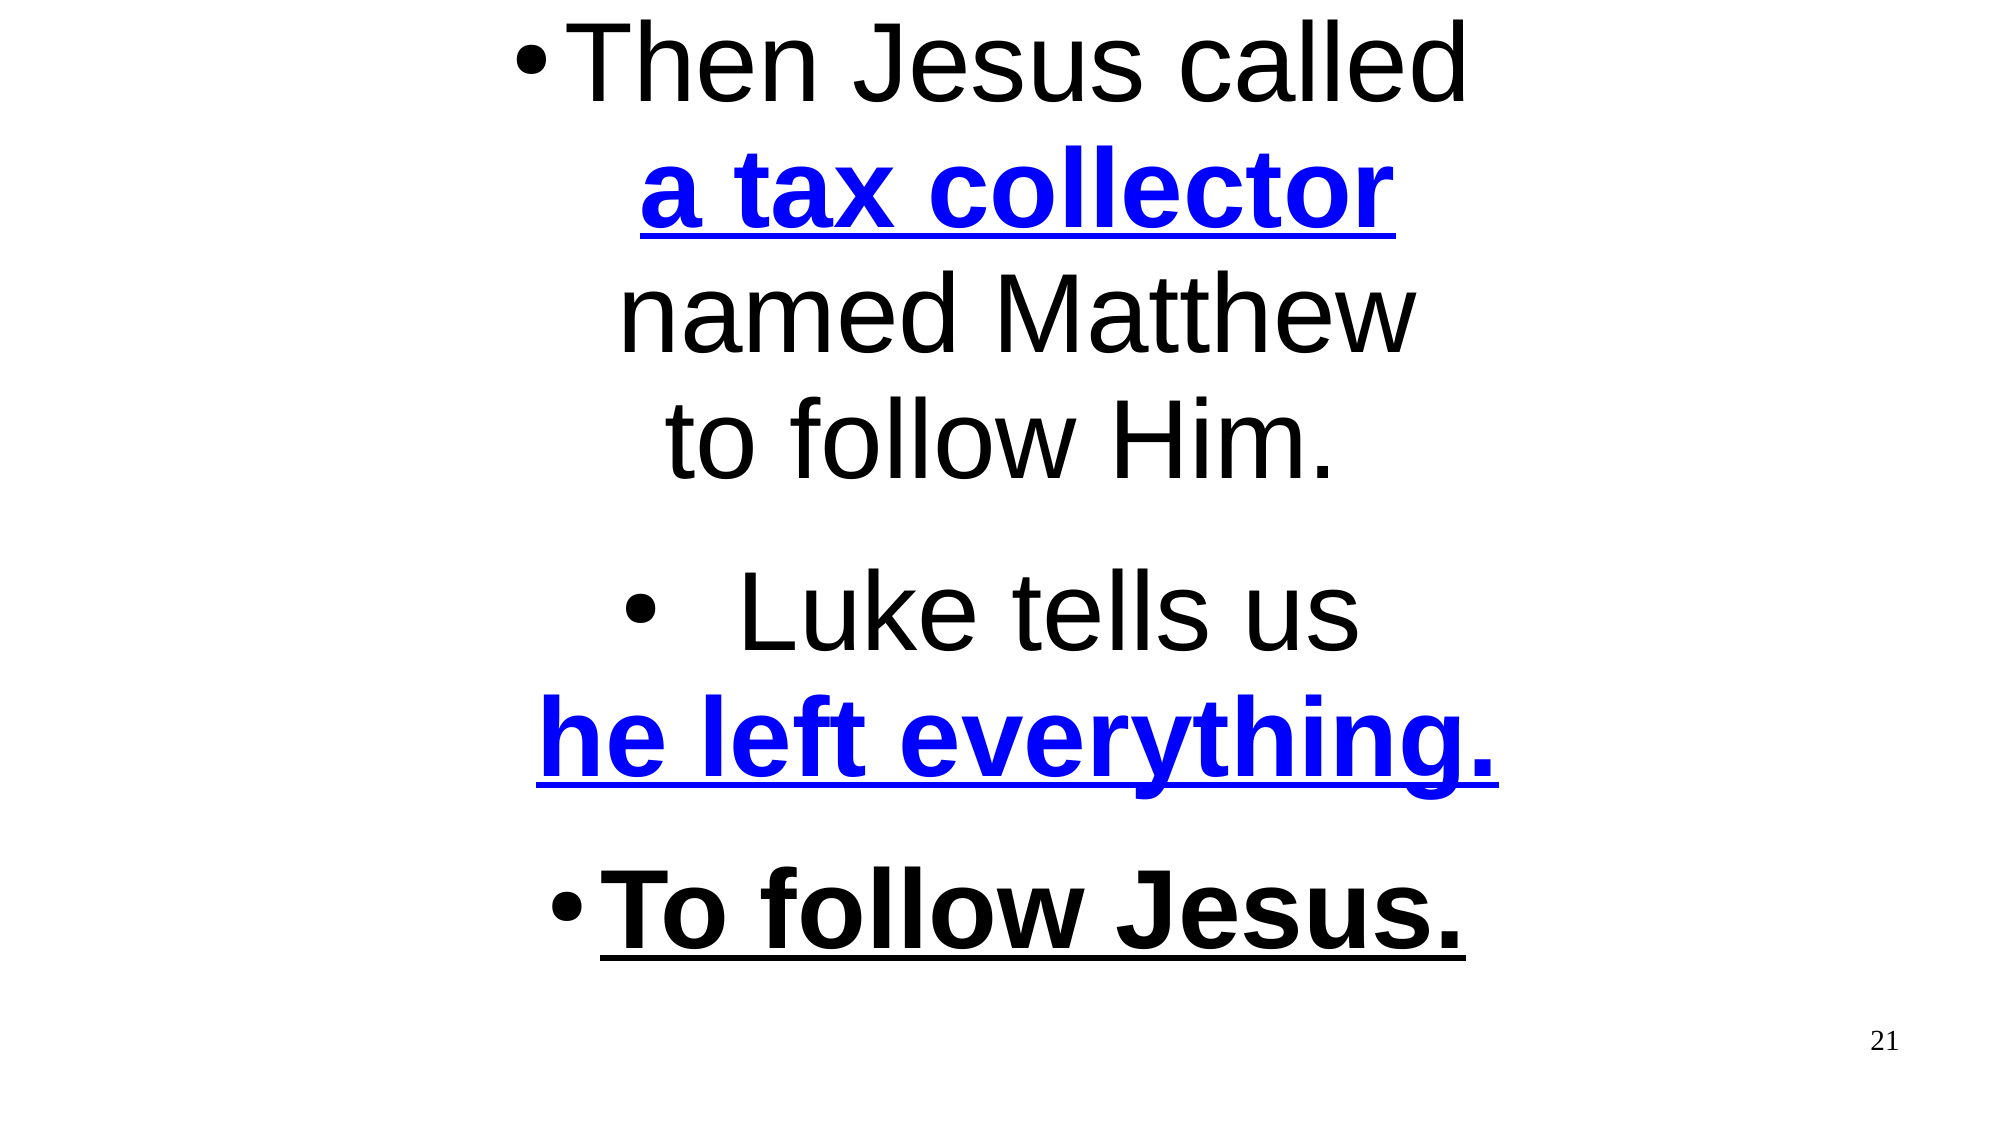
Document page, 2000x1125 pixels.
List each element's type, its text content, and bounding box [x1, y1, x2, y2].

list Then Jesus called a tax collector named Matthew to follow Him. Luke tells us he left everything. To follow Jesus. [0, 0, 1996, 1123]
